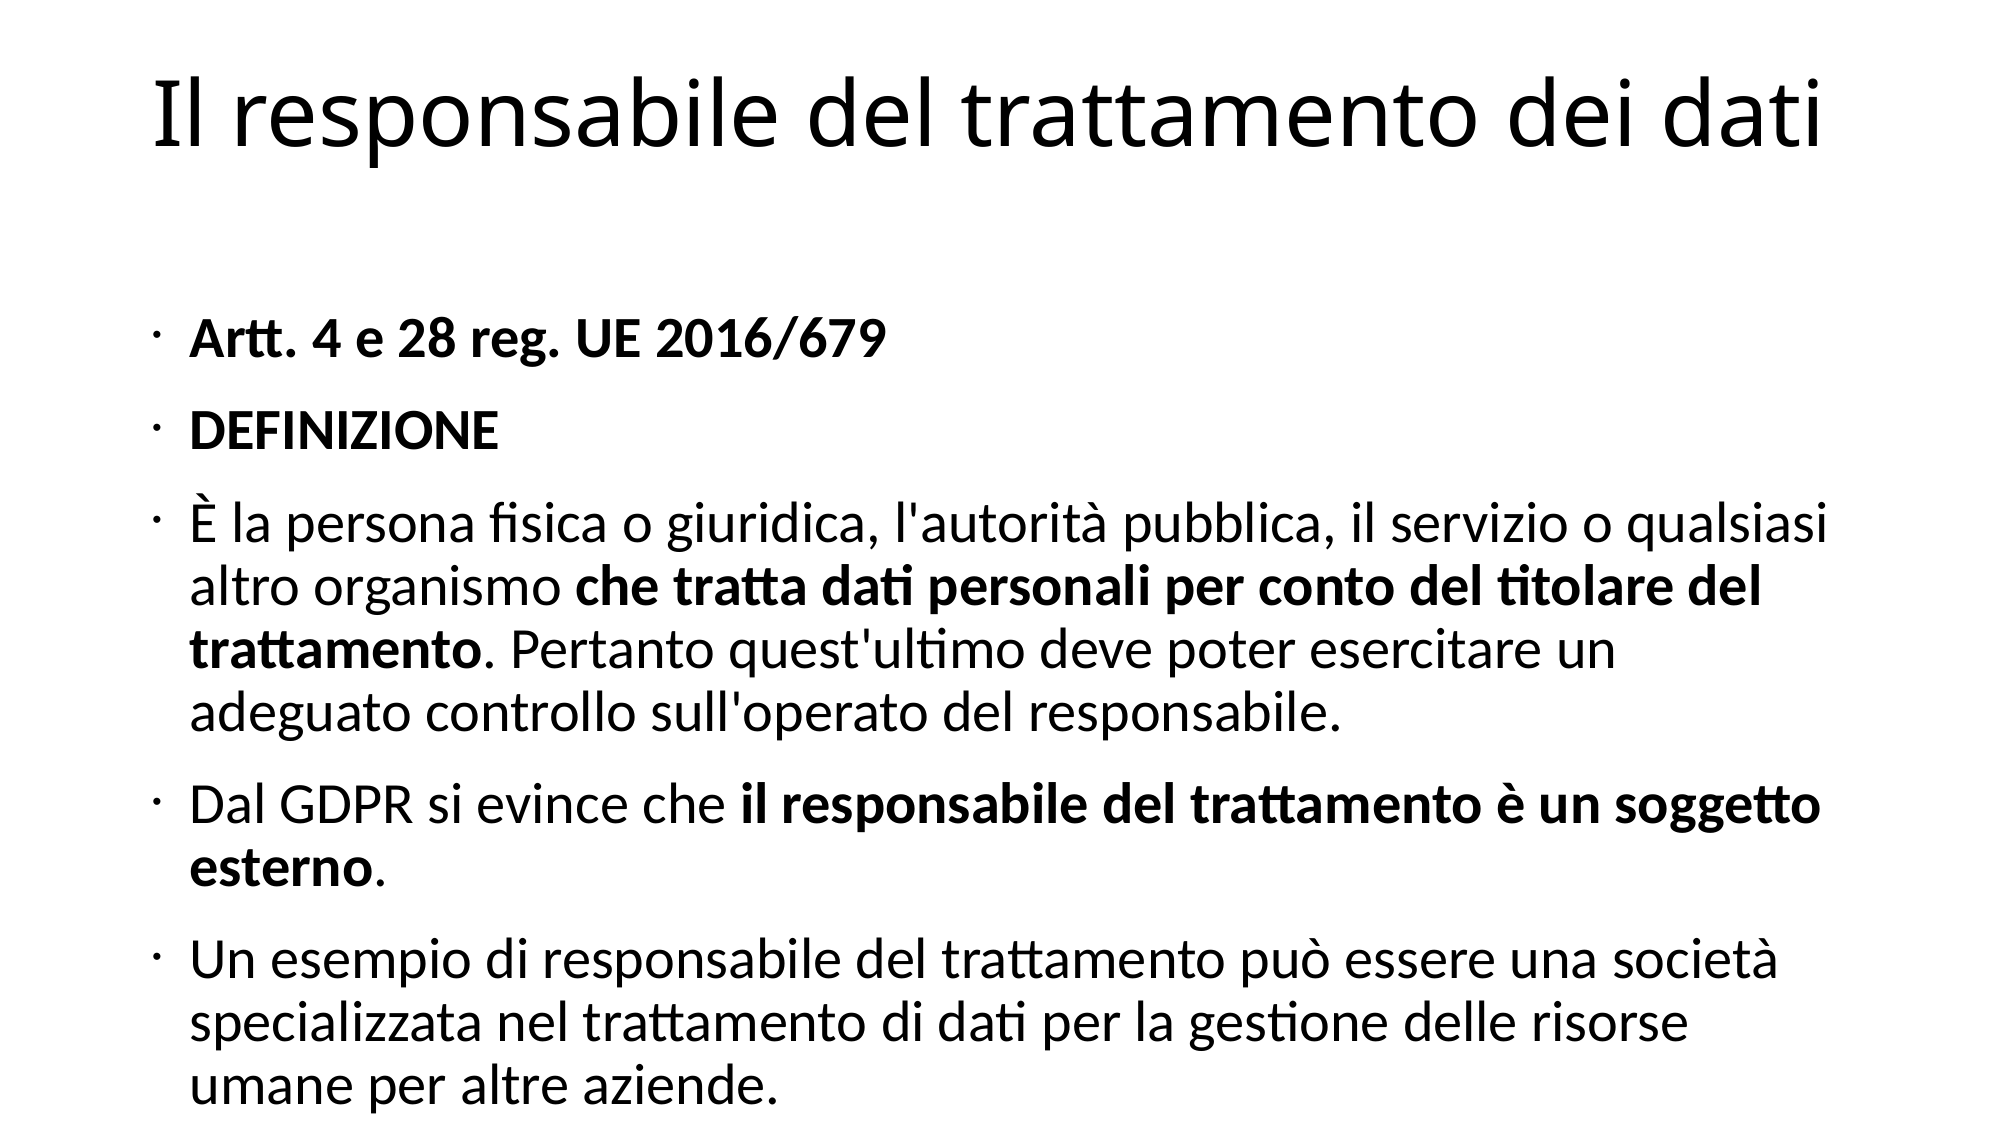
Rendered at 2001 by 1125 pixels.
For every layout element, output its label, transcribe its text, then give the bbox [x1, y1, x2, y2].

list Artt. 4 e 28 reg. UE 2016/679 DEFINIZIONE È la persona fisica o giuridica, l'autorità pubblica, il servizio o qualsiasi altro organismo che tratta dati personali per conto del titolare del trattamento. Pertanto quest'ultimo deve poter esercitare un adeguato controllo sull'operato del responsabile. Dal GDPR si evince che il responsabile del trattamento è un soggetto esterno. Un esempio di responsabile del trattamento può essere una società specializzata nel trattamento di dati per la gestione delle risorse umane per altre aziende. [137, 299, 1863, 1014]
title Il responsabile del trattamento dei dati [137, 59, 1863, 278]
